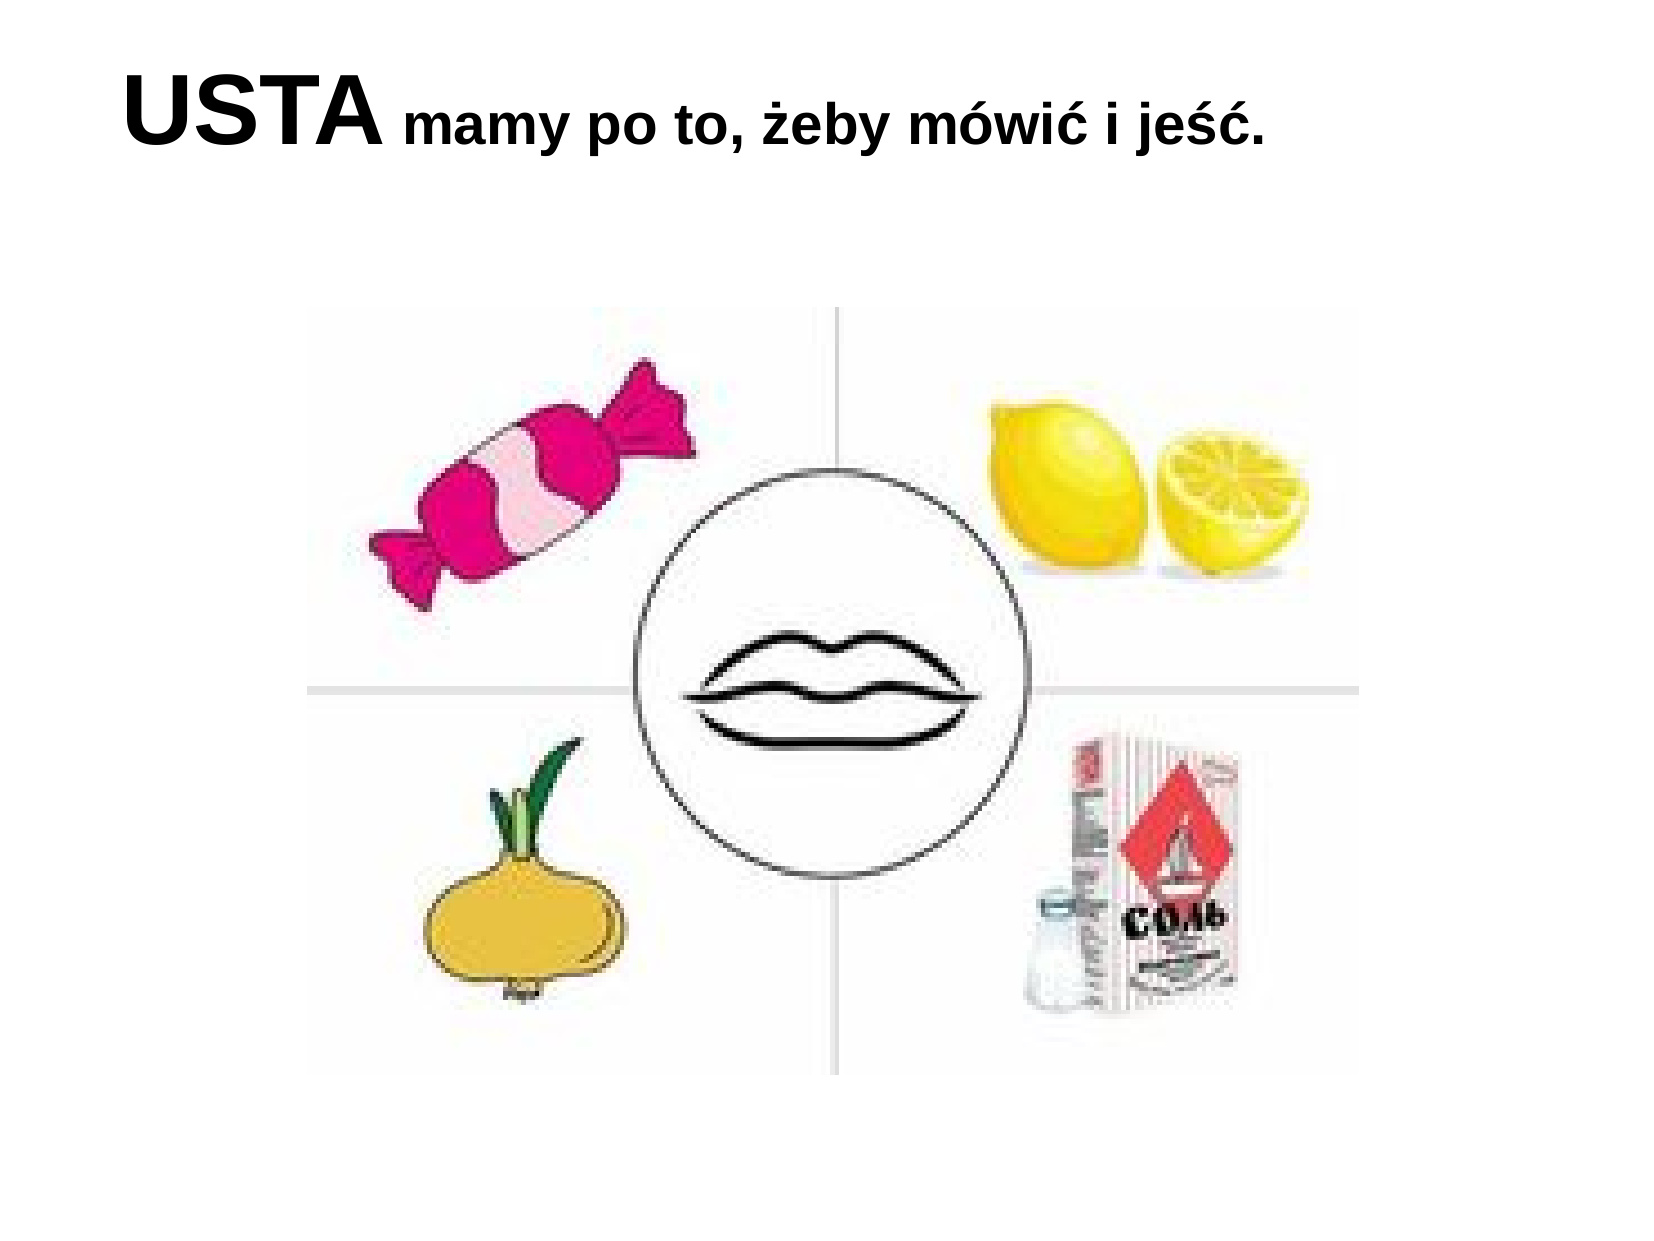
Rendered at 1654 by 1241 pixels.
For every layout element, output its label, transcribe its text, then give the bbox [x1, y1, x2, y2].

picture [307, 307, 1359, 1075]
text_box USTA mamy po to, żeby mówić i jeść. [106, 47, 1453, 174]
